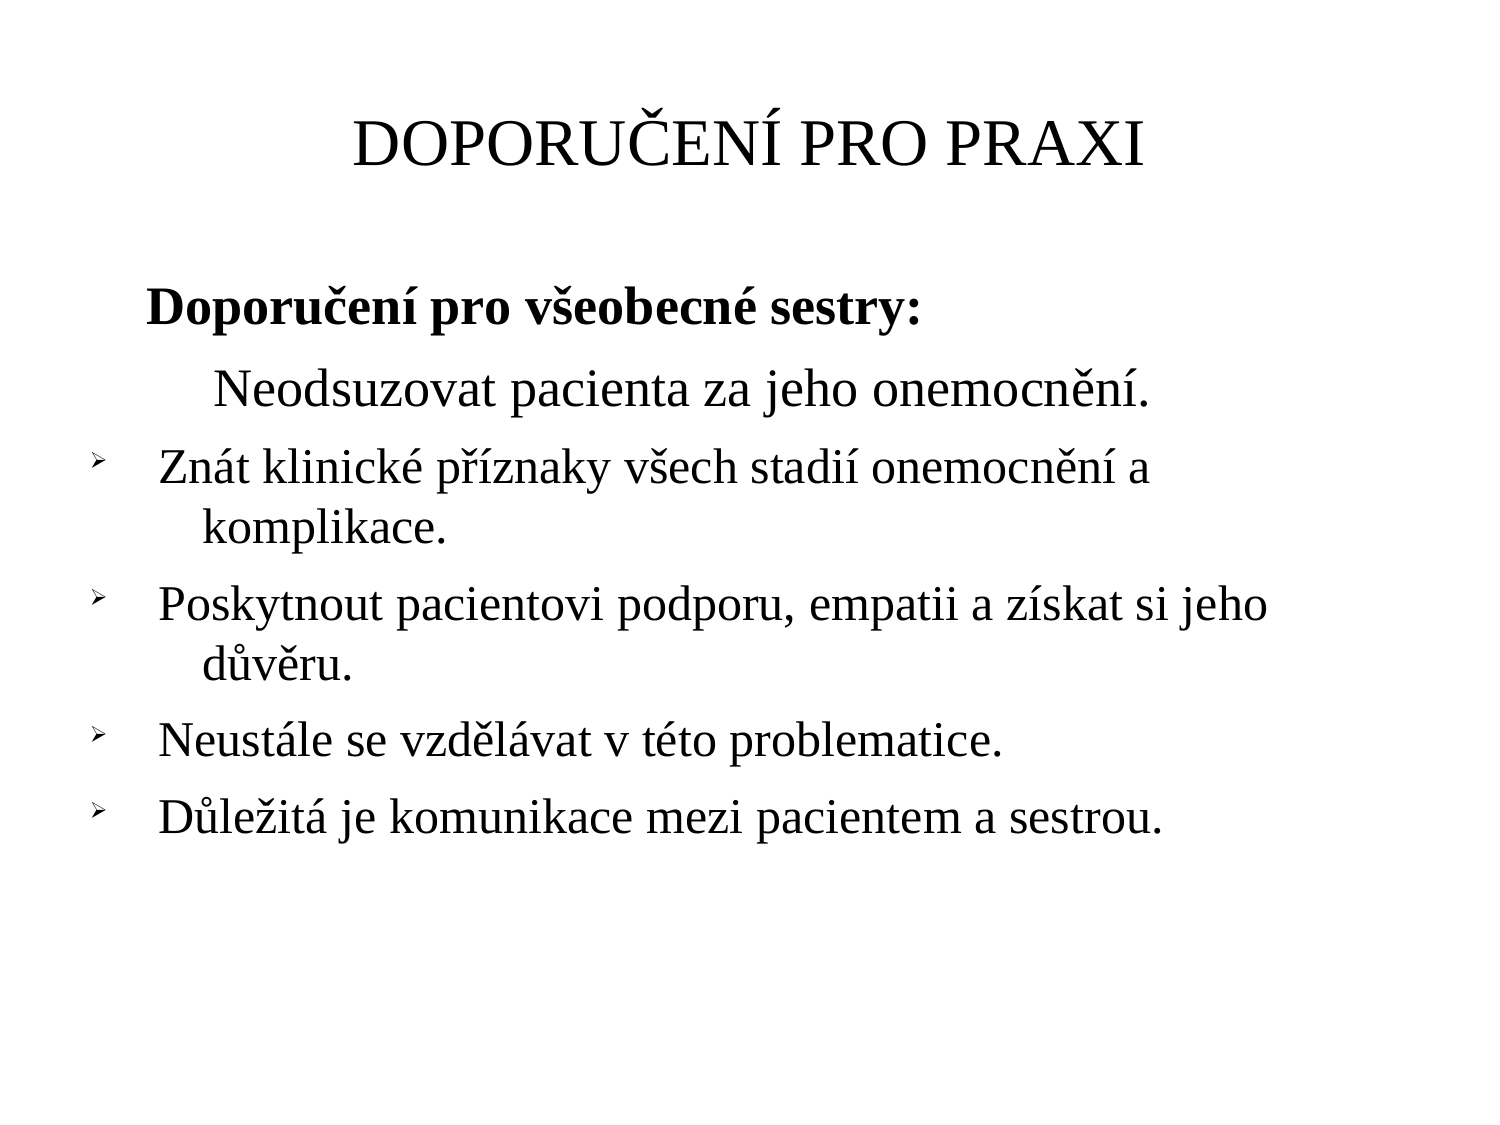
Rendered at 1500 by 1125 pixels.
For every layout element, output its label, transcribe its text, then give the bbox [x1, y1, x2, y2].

list Doporučení pro všeobecné sestry: Neodsuzovat pacienta za jeho onemocnění. Znát klinické příznaky všech stadií onemocnění a komplikace. Poskytnout pacientovi podporu, empatii a získat si jeho důvěru. Neustále se vzdělávat v této problematice. Důležitá je komunikace mezi pacientem a sestrou. [75, 262, 1425, 1005]
title DOPORUČENÍ PRO PRAXI [75, 45, 1425, 233]
